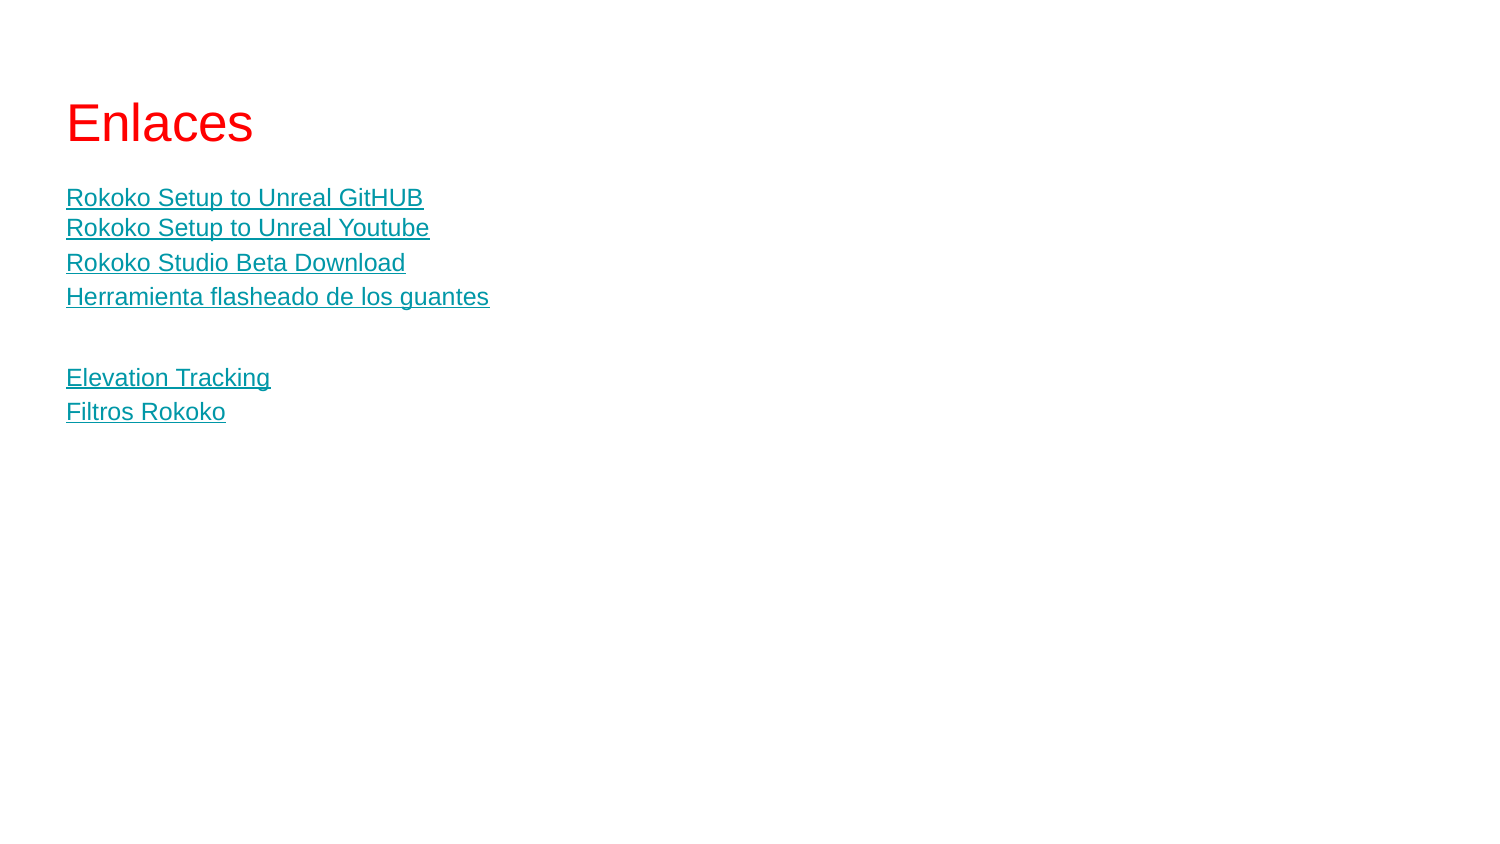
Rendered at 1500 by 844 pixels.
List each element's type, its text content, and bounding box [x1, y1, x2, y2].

title Enlaces [51, 72, 1449, 167]
text_box Rokoko Setup to Unreal GitHUB Rokoko Setup to Unreal Youtube Rokoko Studio Beta Download Herramienta flasheado de los guantes Elevation Tracking Filtros Rokoko [51, 166, 583, 441]
